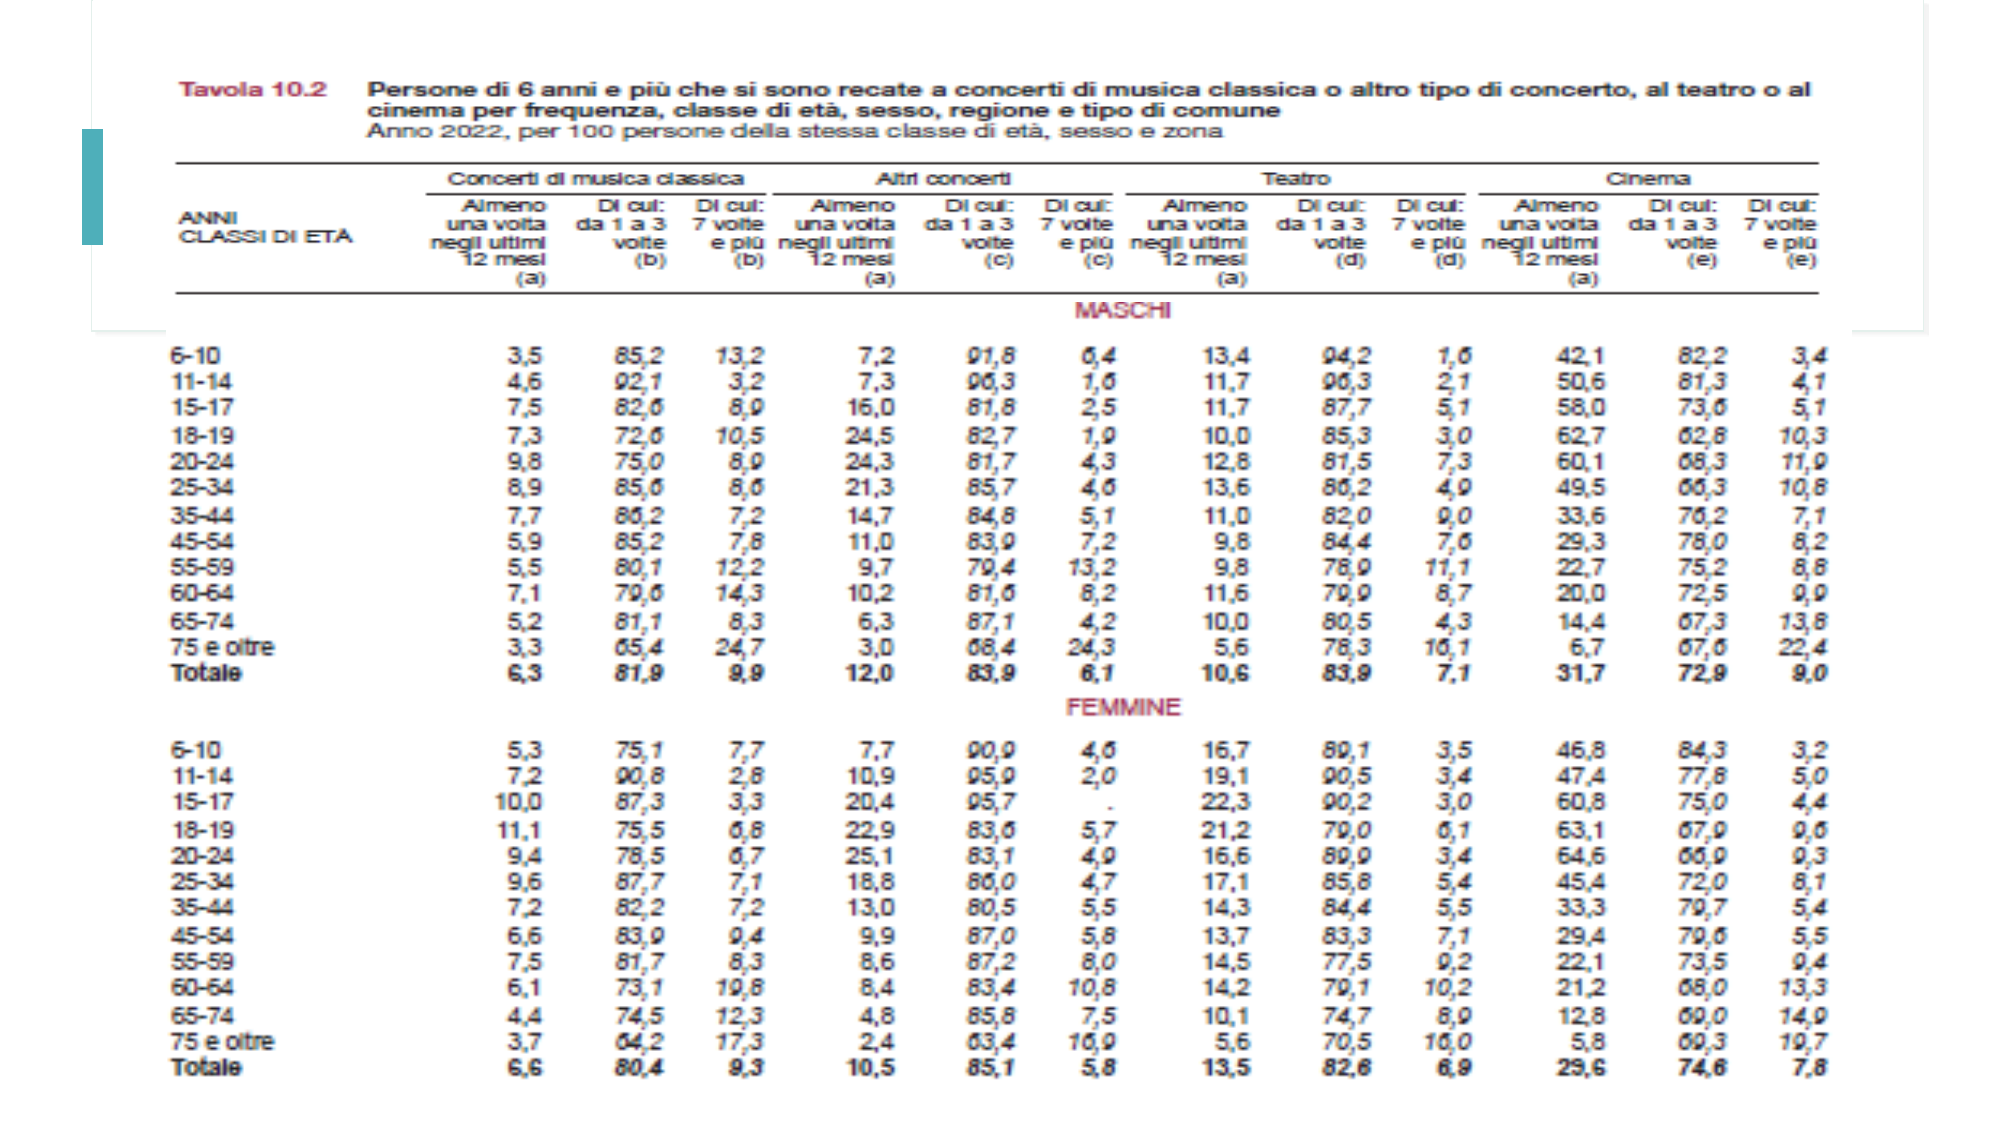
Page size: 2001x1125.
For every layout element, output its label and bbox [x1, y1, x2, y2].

picture [148, 70, 1852, 1088]
